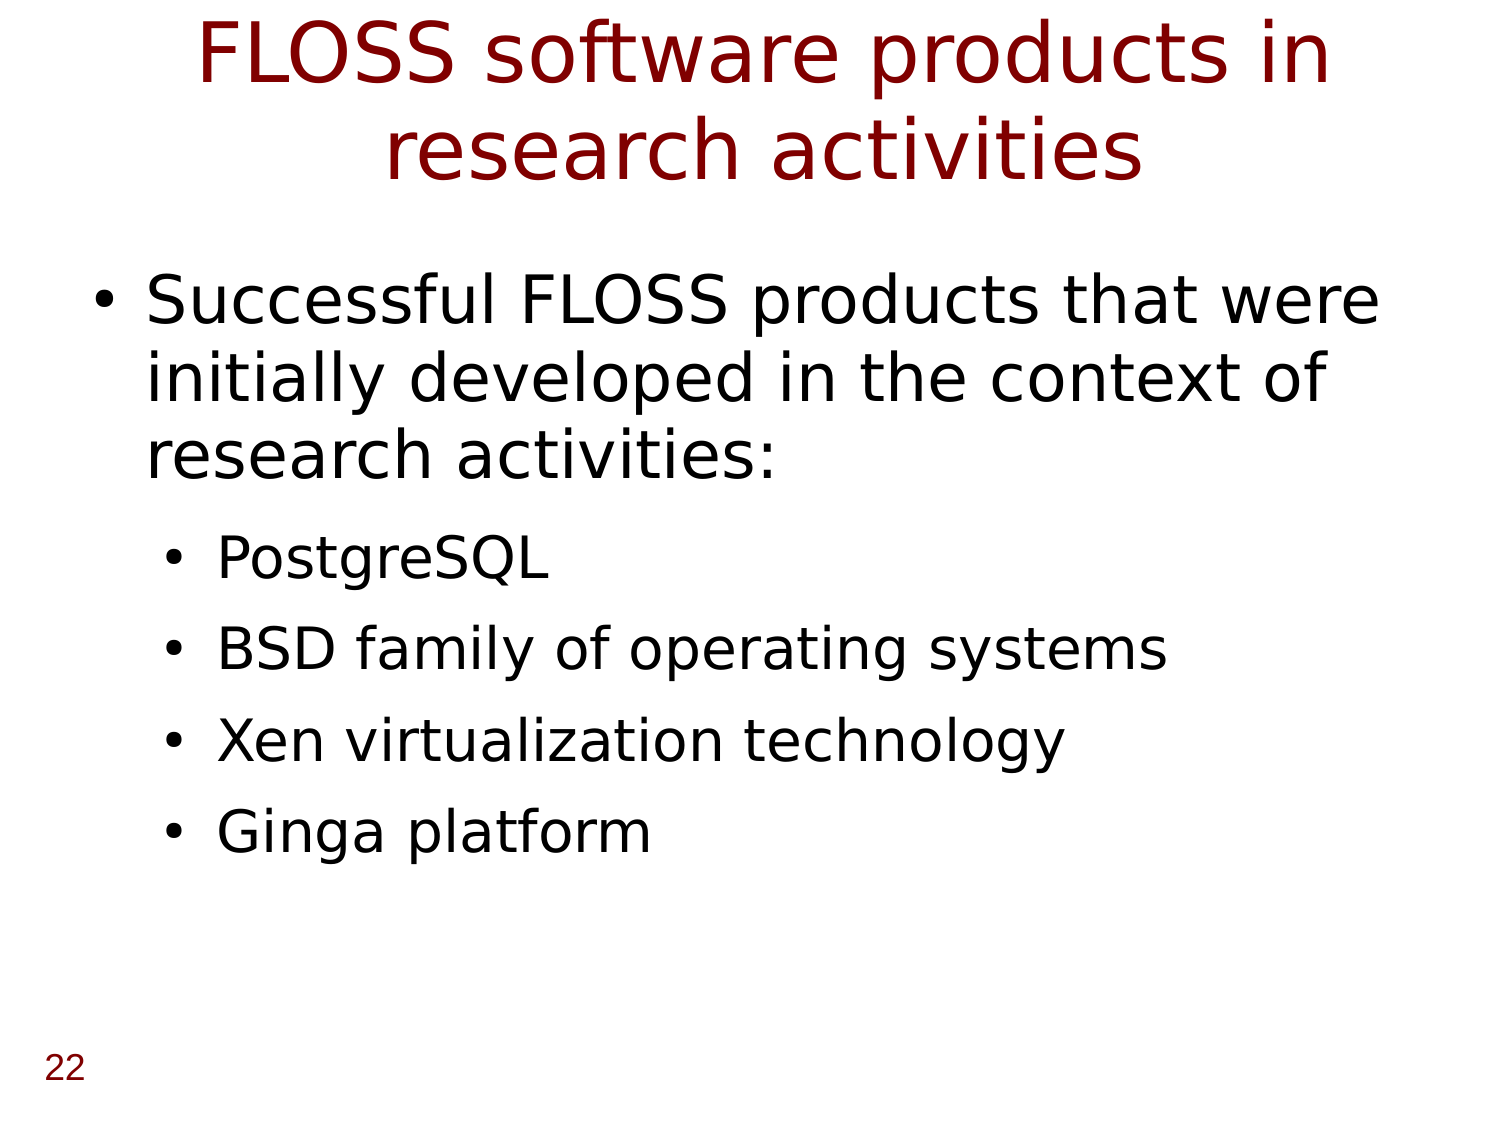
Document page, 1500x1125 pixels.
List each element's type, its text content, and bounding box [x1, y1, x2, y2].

title FLOSS software products in research activities [70, 5, 1459, 200]
list Successful FLOSS products that were initially developed in the context of research activities: PostgreSQL BSD family of operating systems Xen virtualization technology Ginga platform [75, 261, 1447, 1004]
